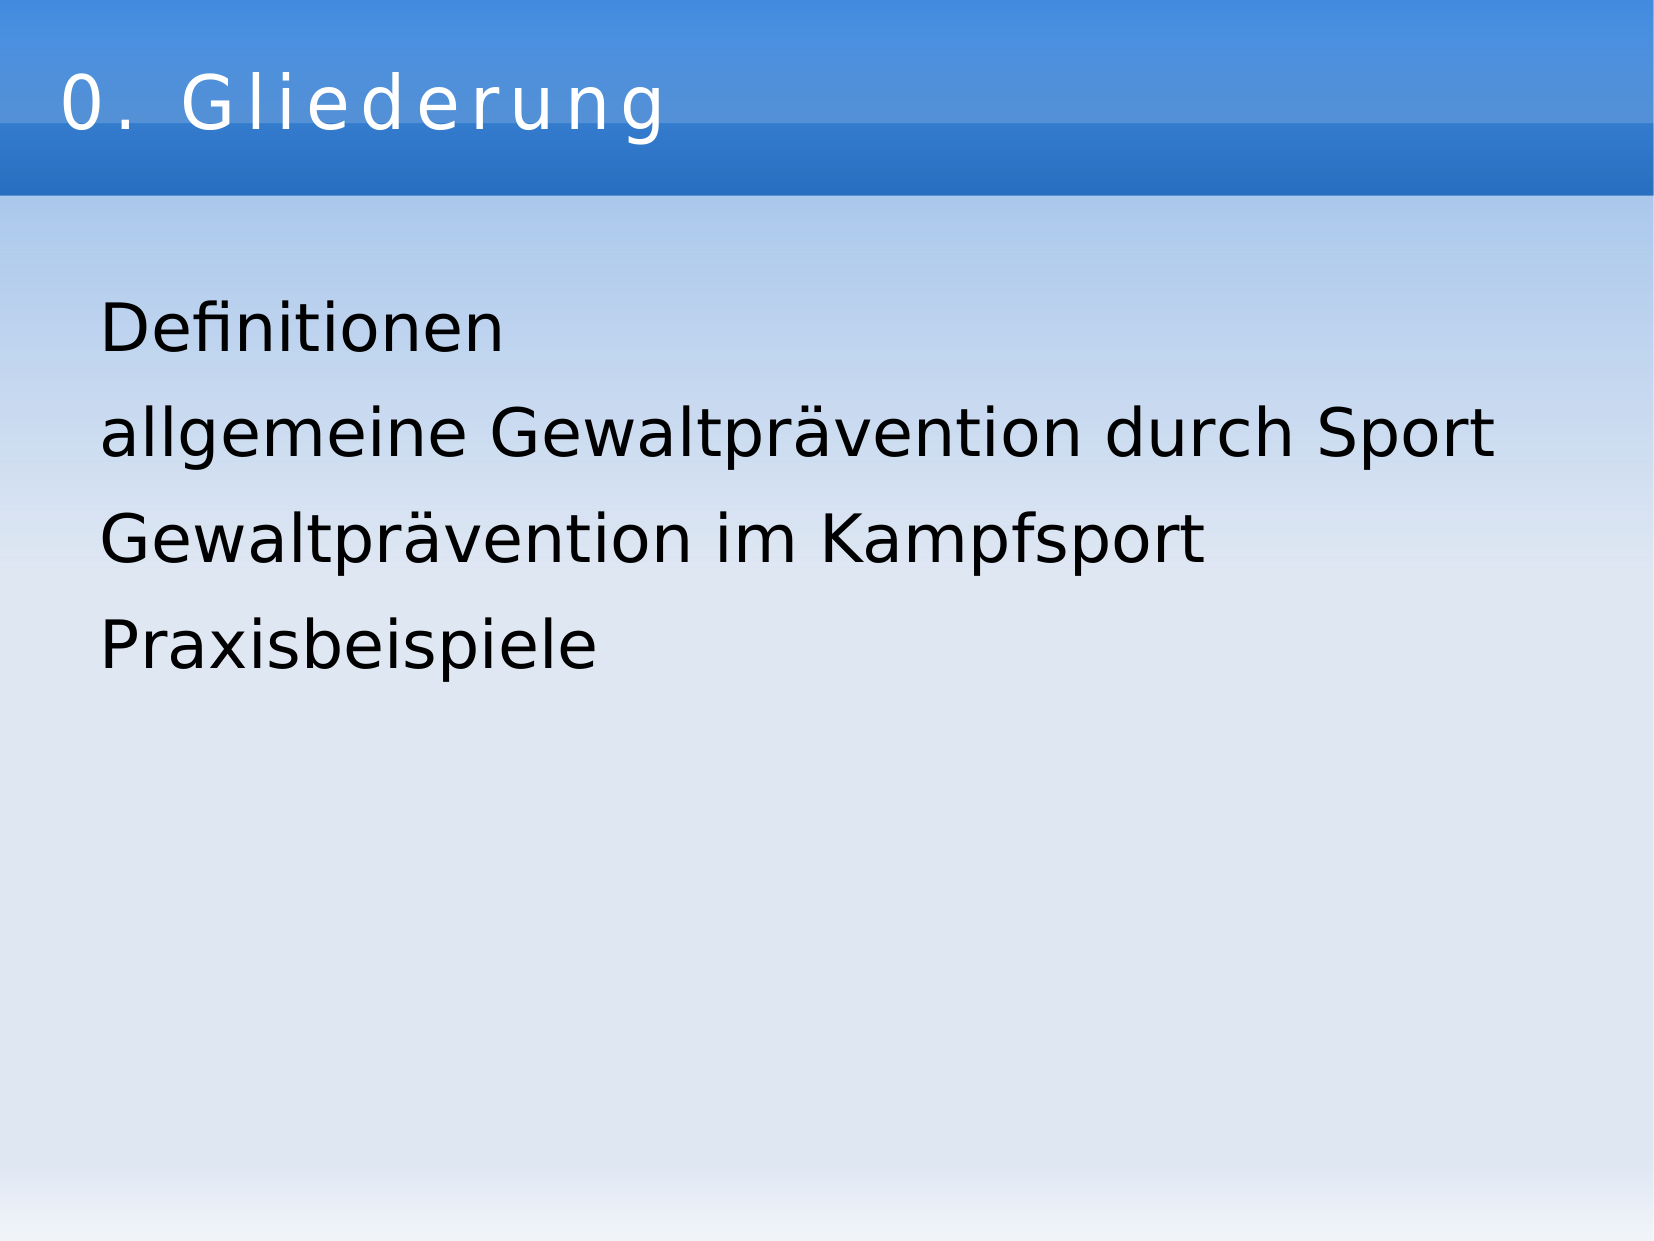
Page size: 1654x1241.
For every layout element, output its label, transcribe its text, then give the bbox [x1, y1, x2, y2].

list Definitionen allgemeine Gewaltprävention durch Sport Gewaltprävention im Kampfsport Praxisbeispiele [82, 290, 1571, 1109]
picture [0, 0, 1654, 1241]
title 0. Gliederung [59, 29, 1625, 178]
